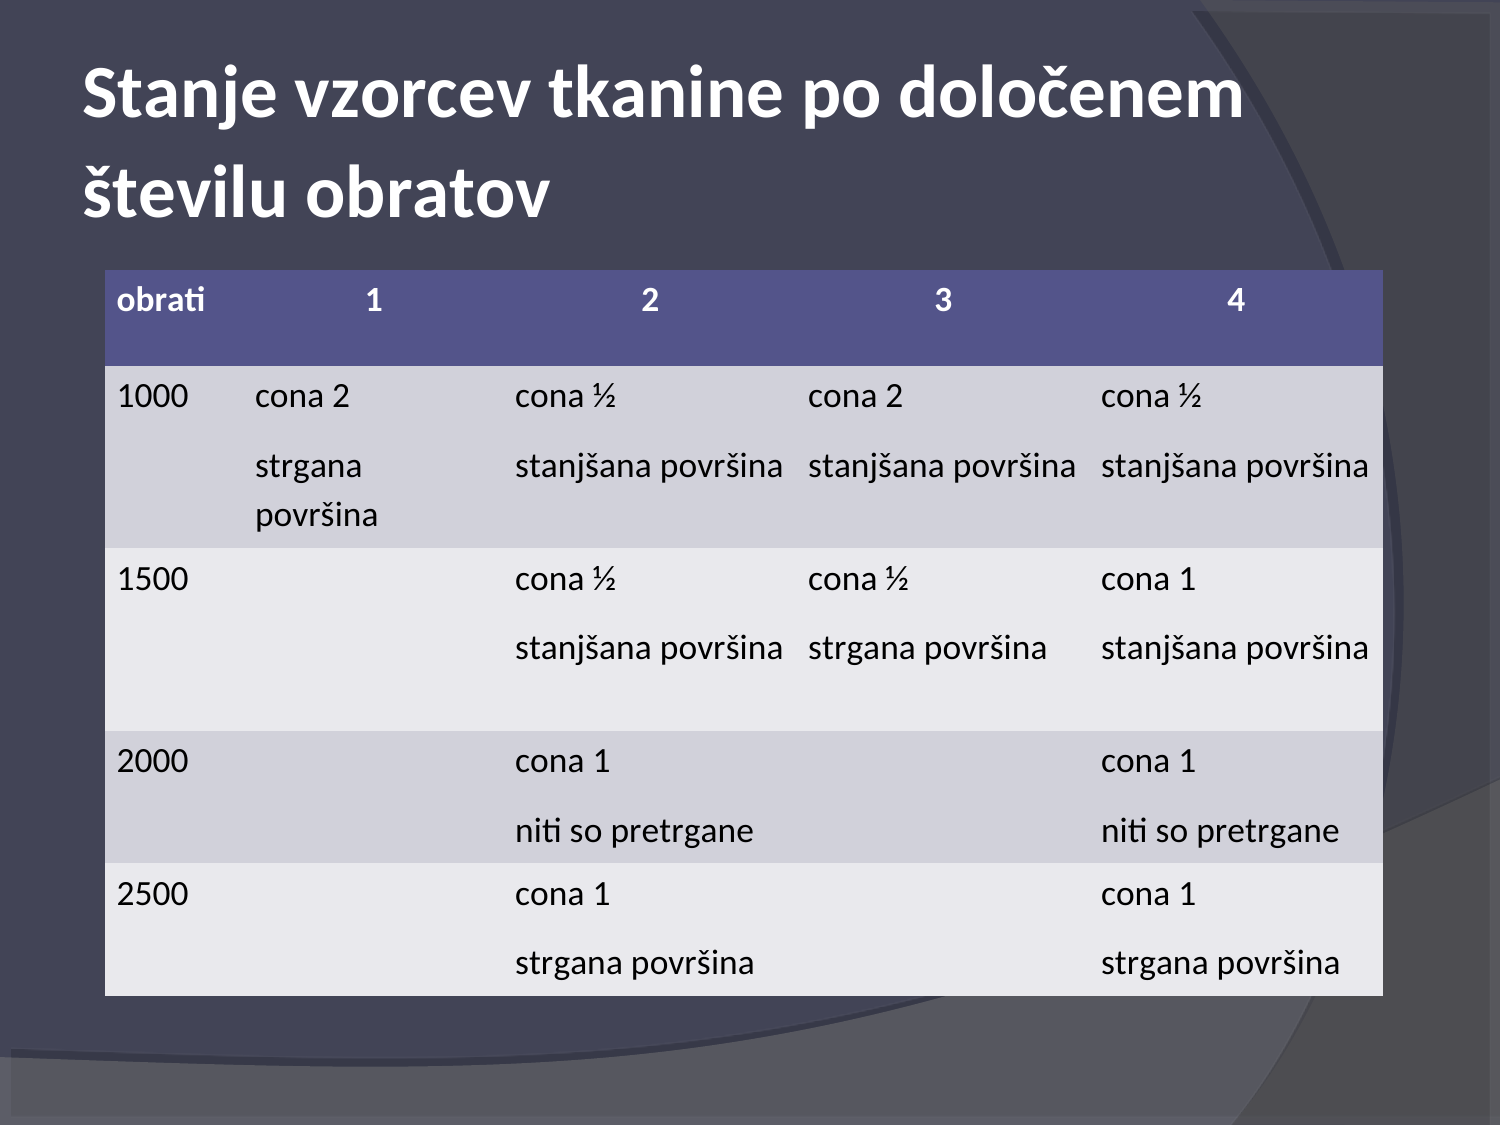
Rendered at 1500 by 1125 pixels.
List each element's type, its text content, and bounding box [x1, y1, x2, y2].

table_cell [797, 731, 1090, 863]
table_cell [244, 548, 504, 731]
table_cell cona ½ stanjšana površina [504, 366, 797, 548]
table_cell 1000 [105, 366, 244, 548]
title Stanje vzorcev tkanine po določenem številu obratov [74, 35, 1300, 243]
table_cell cona ½ stanjšana površina [1090, 366, 1383, 548]
table_header obrati [105, 270, 244, 366]
table_header 3 [797, 270, 1090, 366]
table_cell cona ½ strgana površina [797, 548, 1090, 731]
table_cell cona 1 stanjšana površina [1090, 548, 1383, 731]
table_cell [244, 731, 504, 863]
table_cell cona 1 niti so pretrgane [504, 731, 797, 863]
table_cell cona 2 stanjšana površina [797, 366, 1090, 548]
table_cell cona 1 strgana površina [504, 863, 797, 996]
table_header 1 [244, 270, 504, 366]
table_cell cona 1 strgana površina [1090, 863, 1383, 996]
table_cell 2000 [105, 731, 244, 863]
table_cell cona 2 strgana površina [244, 366, 504, 548]
table_header 2 [504, 270, 797, 366]
table_cell [244, 863, 504, 996]
table_cell 2500 [105, 863, 244, 996]
table_cell 1500 [105, 548, 244, 731]
list [74, 262, 1300, 1006]
table_cell [797, 863, 1090, 996]
table_header 4 [1090, 270, 1383, 366]
table_cell cona ½ stanjšana površina [504, 548, 797, 731]
table_cell cona 1 niti so pretrgane [1090, 731, 1383, 863]
